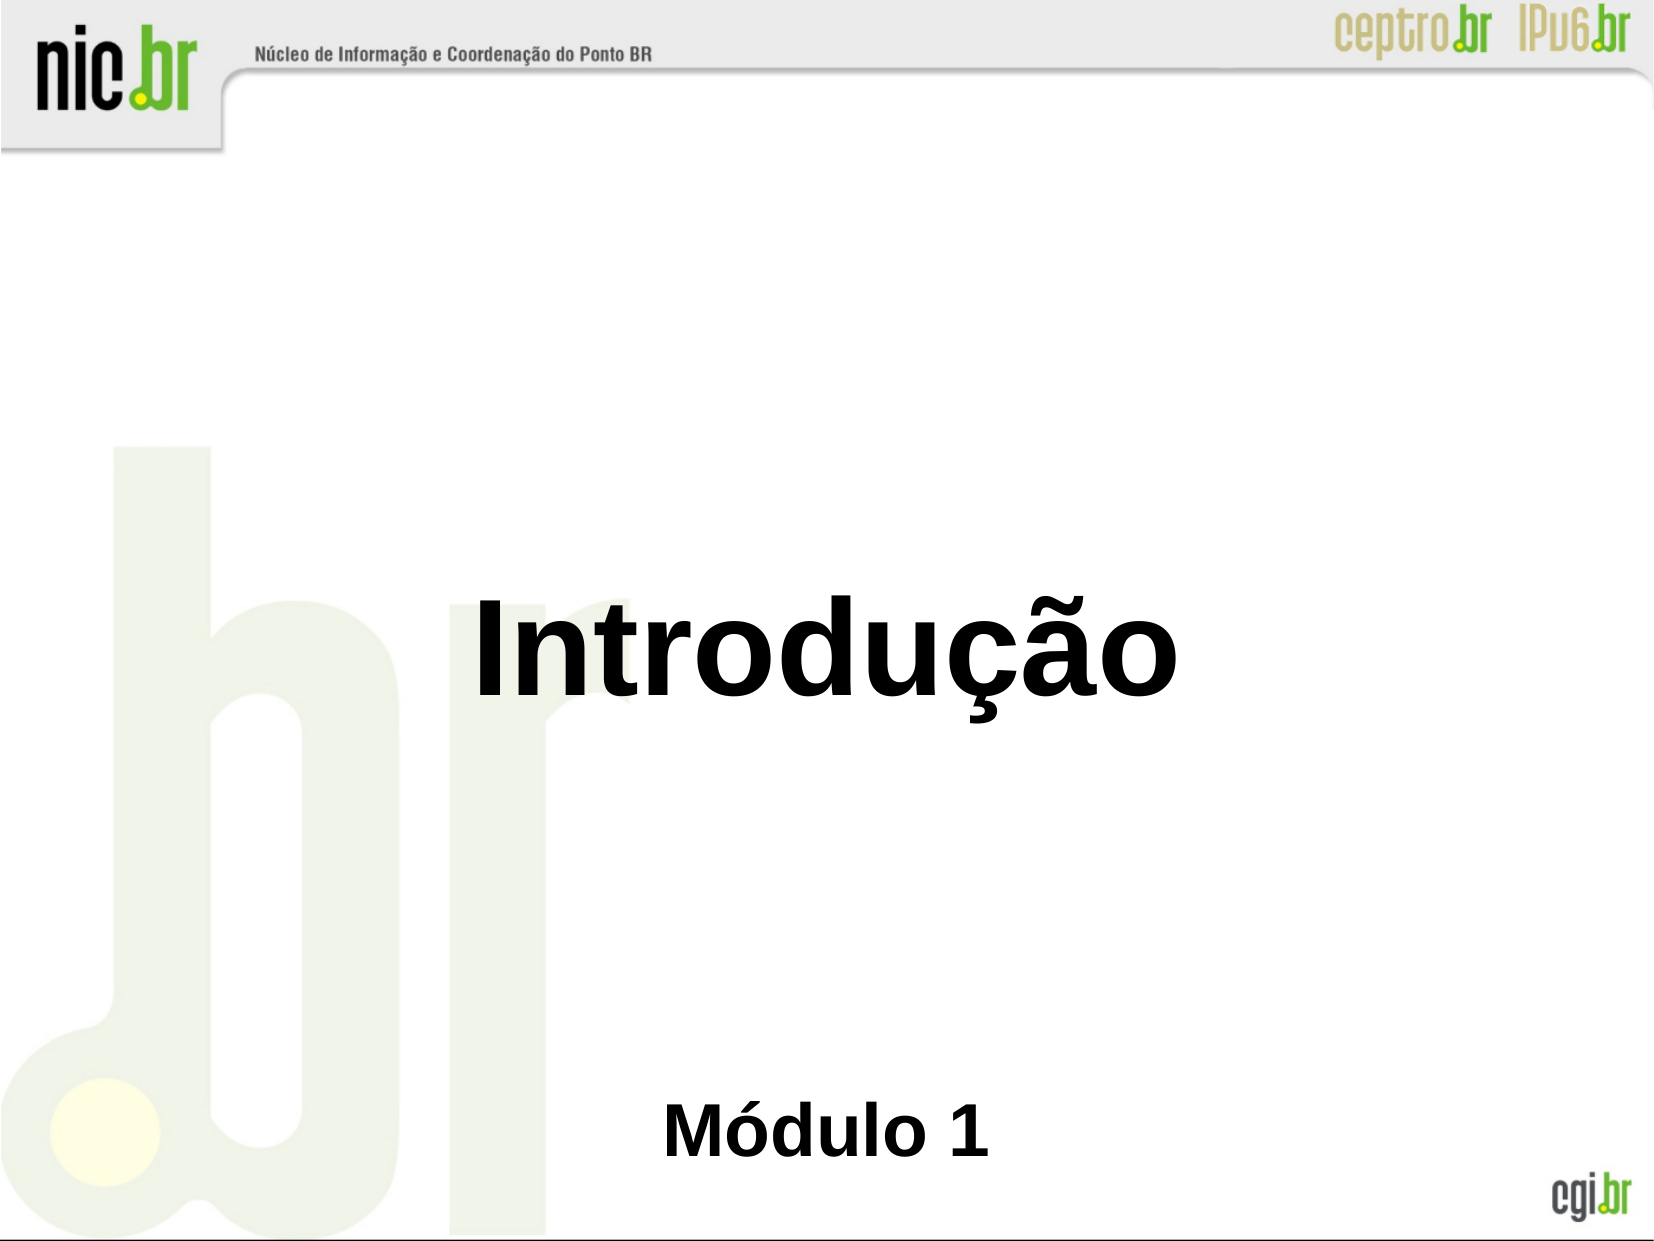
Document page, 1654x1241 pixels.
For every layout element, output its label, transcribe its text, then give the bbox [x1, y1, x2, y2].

picture [0, 0, 1654, 1241]
text_box Módulo 1 [73, 1082, 1580, 1181]
text_box Introdução [118, 206, 1536, 1082]
